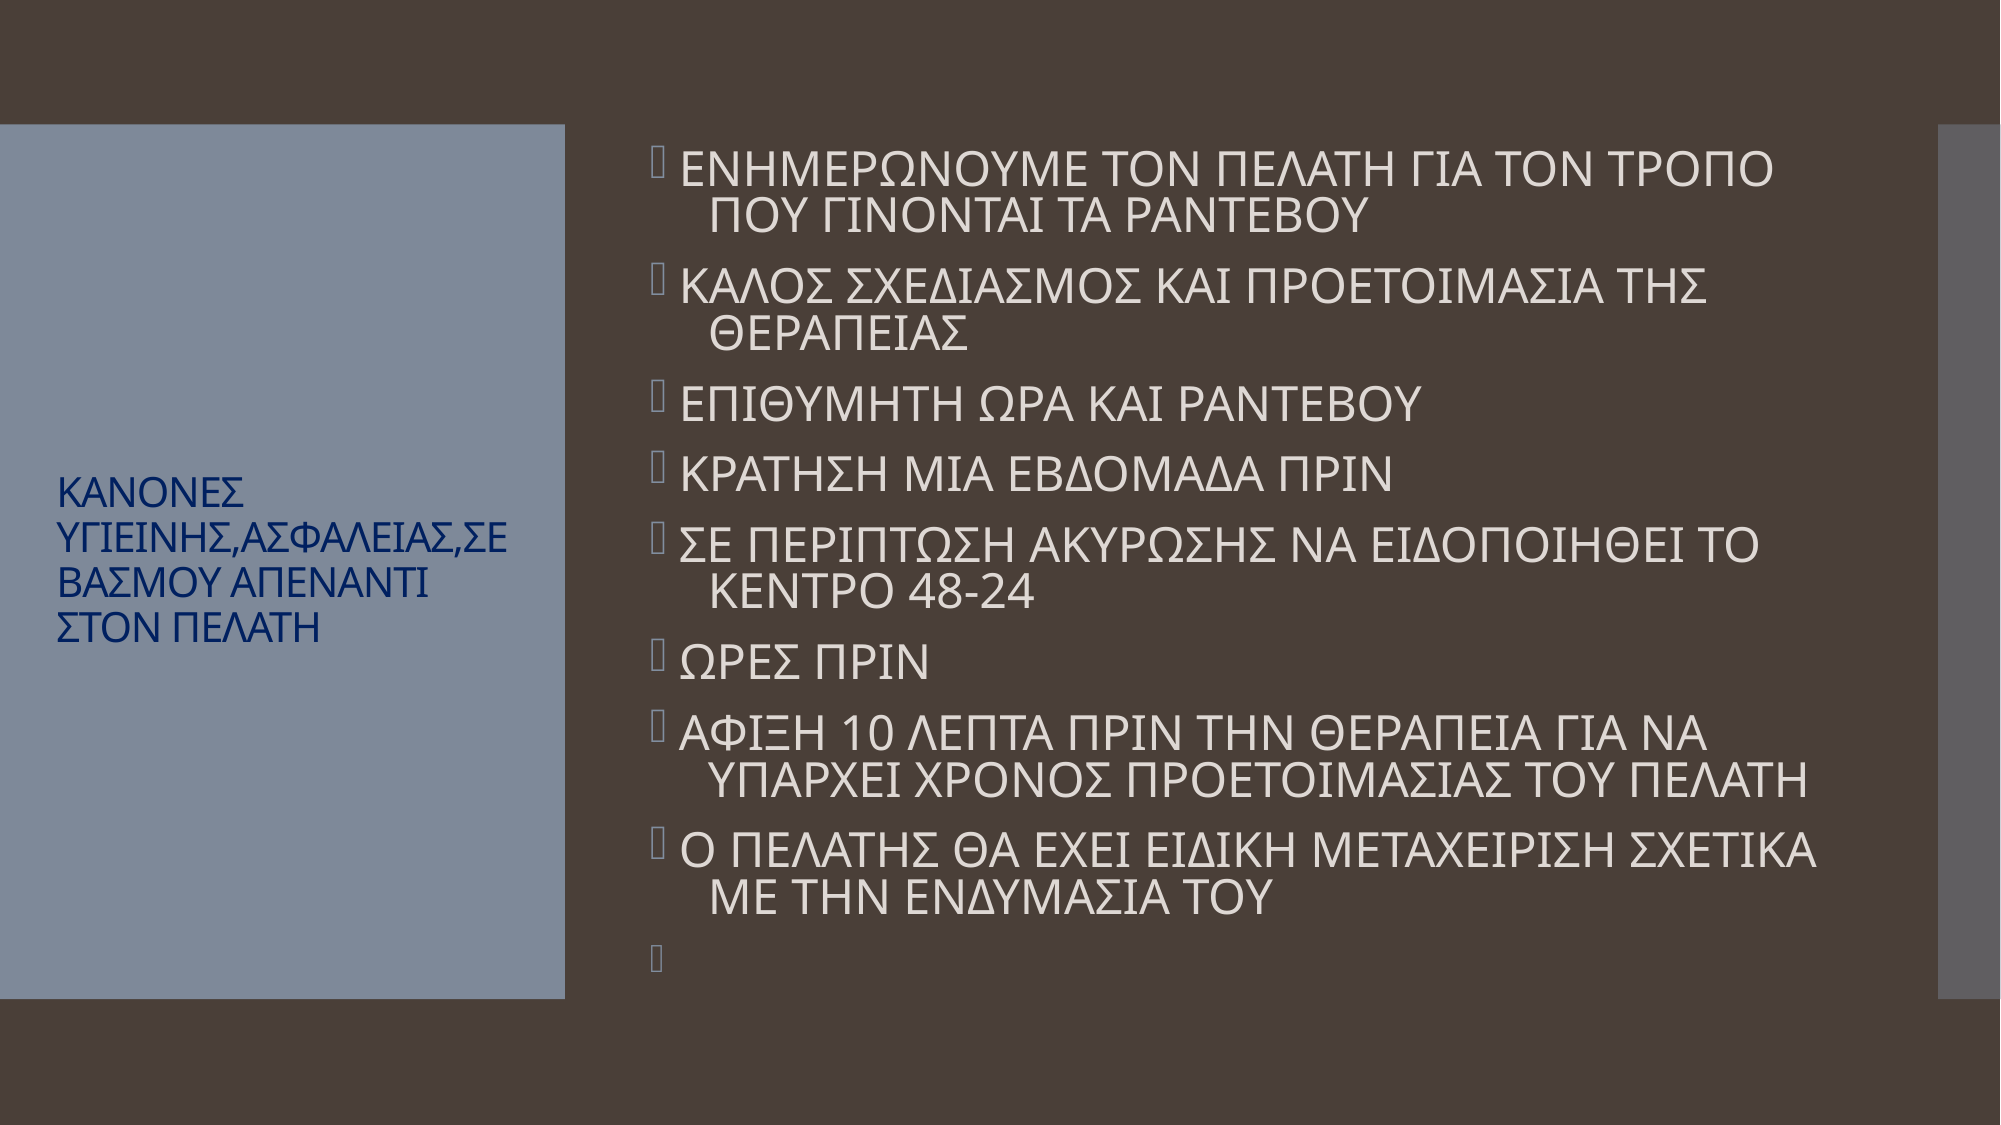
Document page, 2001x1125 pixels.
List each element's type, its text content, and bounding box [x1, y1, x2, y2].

list ΕΝΗΜΕΡΩΝΟΥΜΕ ΤΟΝ ΠΕΛΑΤΗ ΓΙΑ ΤΟΝ ΤΡΟΠΟ ΠΟΥ ΓΙΝΟΝΤΑΙ ΤΑ ΡΑΝΤΕΒΟΥ ΚΑΛΟΣ ΣΧΕΔΙΑΣΜΟΣ ΚΑΙ ΠΡΟΕΤΟΙΜΑΣΙΑ ΤΗΣ ΘΕΡΑΠΕΙΑΣ ΕΠΙΘΥΜΗΤΗ ΩΡΑ ΚΑΙ ΡΑΝΤΕΒΟΥ ΚΡΑΤΗΣΗ ΜΙΑ ΕΒΔΟΜΑΔΑ ΠΡΙΝ ΣΕ ΠΕΡΙΠΤΩΣΗ ΑΚΥΡΩΣΗΣ ΝΑ ΕΙΔΟΠΟΙΗΘΕΙ ΤΟ ΚΕΝΤΡΟ 48-24 ΩΡΕΣ ΠΡΙΝ ΑΦΙΞΗ 10 ΛΕΠΤΑ ΠΡΙΝ ΤΗΝ ΘΕΡΑΠΕΙΑ ΓΙΑ ΝΑ ΥΠΑΡΧΕΙ ΧΡΟΝΟΣ ΠΡΟΕΤΟΙΜΑΣΙΑΣ ΤΟΥ ΠΕΛΑΤΗ Ο ΠΕΛΑΤΗΣ ΘΑ ΕΧΕΙ ΕΙΔΙΚΗ ΜΕΤΑΧΕΙΡΙΣΗ ΣΧΕΤΙΚΑ ΜΕ ΤΗΝ ΕΝΔΥΜΑΣΙΑ ΤΟΥ [634, 141, 1835, 982]
title ΚΑΝΟΝΕΣ ΥΓΙΕΙΝΗΣ,ΑΣΦΑΛΕΙΑΣ,ΣΕΒΑΣΜΟΥ ΑΠΕΝΑΝΤΙ ΣΤΟΝ ΠΕΛΑΤΗ [41, 184, 526, 940]
